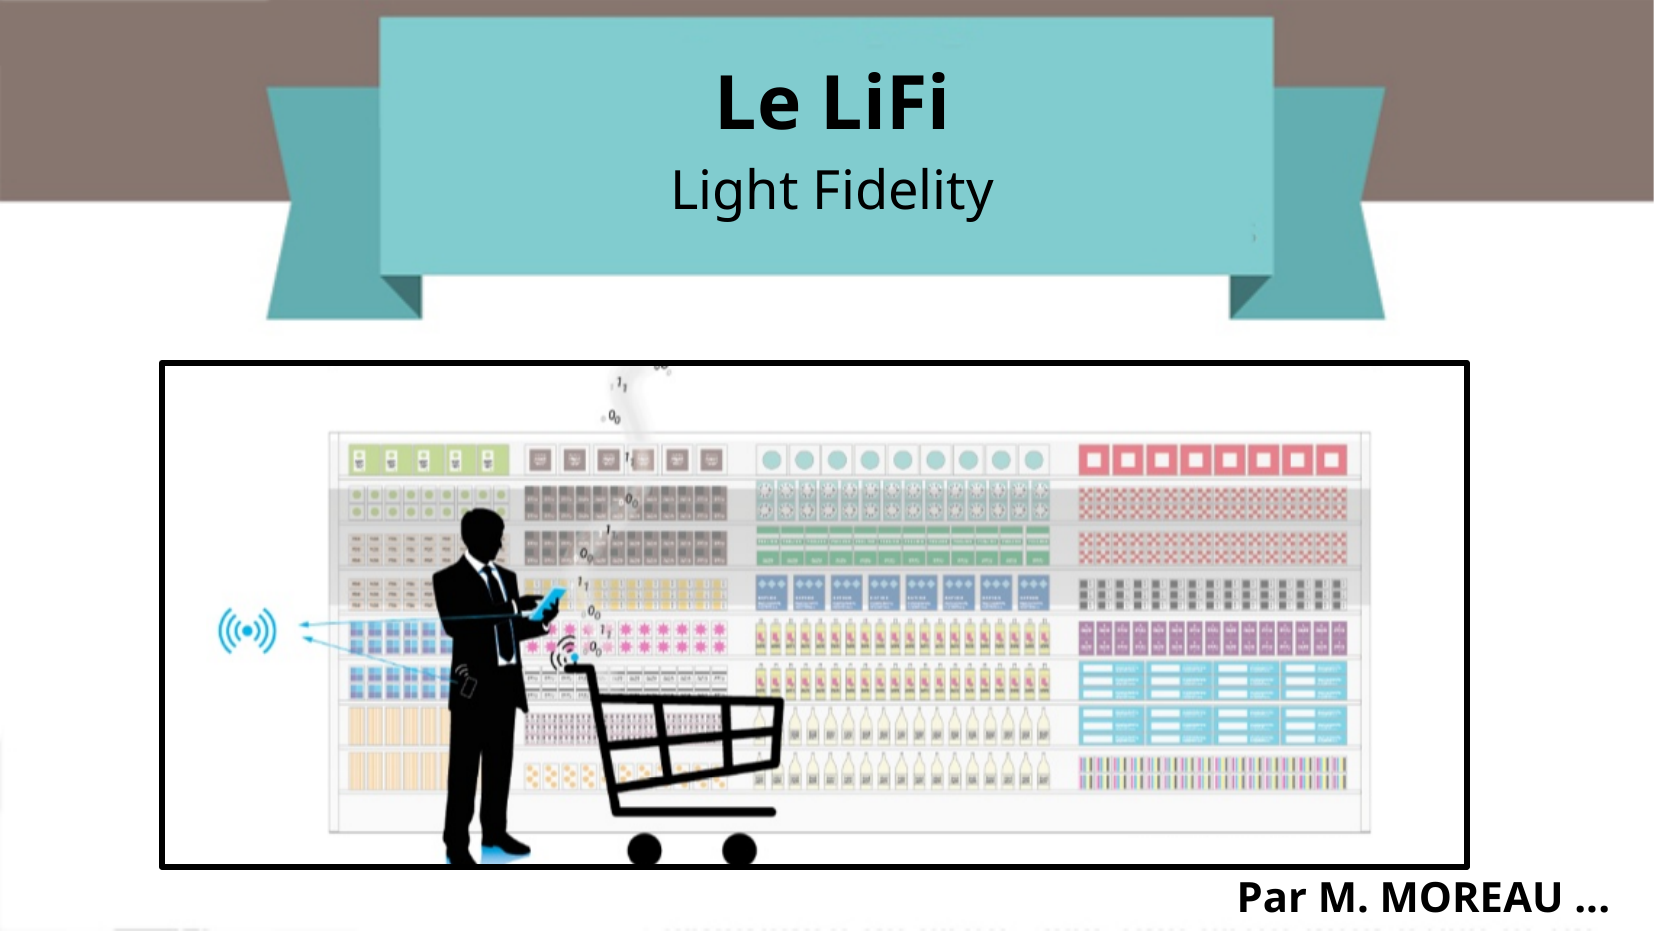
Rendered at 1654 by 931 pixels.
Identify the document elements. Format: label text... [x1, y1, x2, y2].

text_box Le LiFi Light Fidelity [405, 41, 1261, 235]
picture [165, 366, 1464, 864]
title Par M. MOREAU ... [1170, 866, 1654, 926]
picture [0, 0, 1654, 931]
